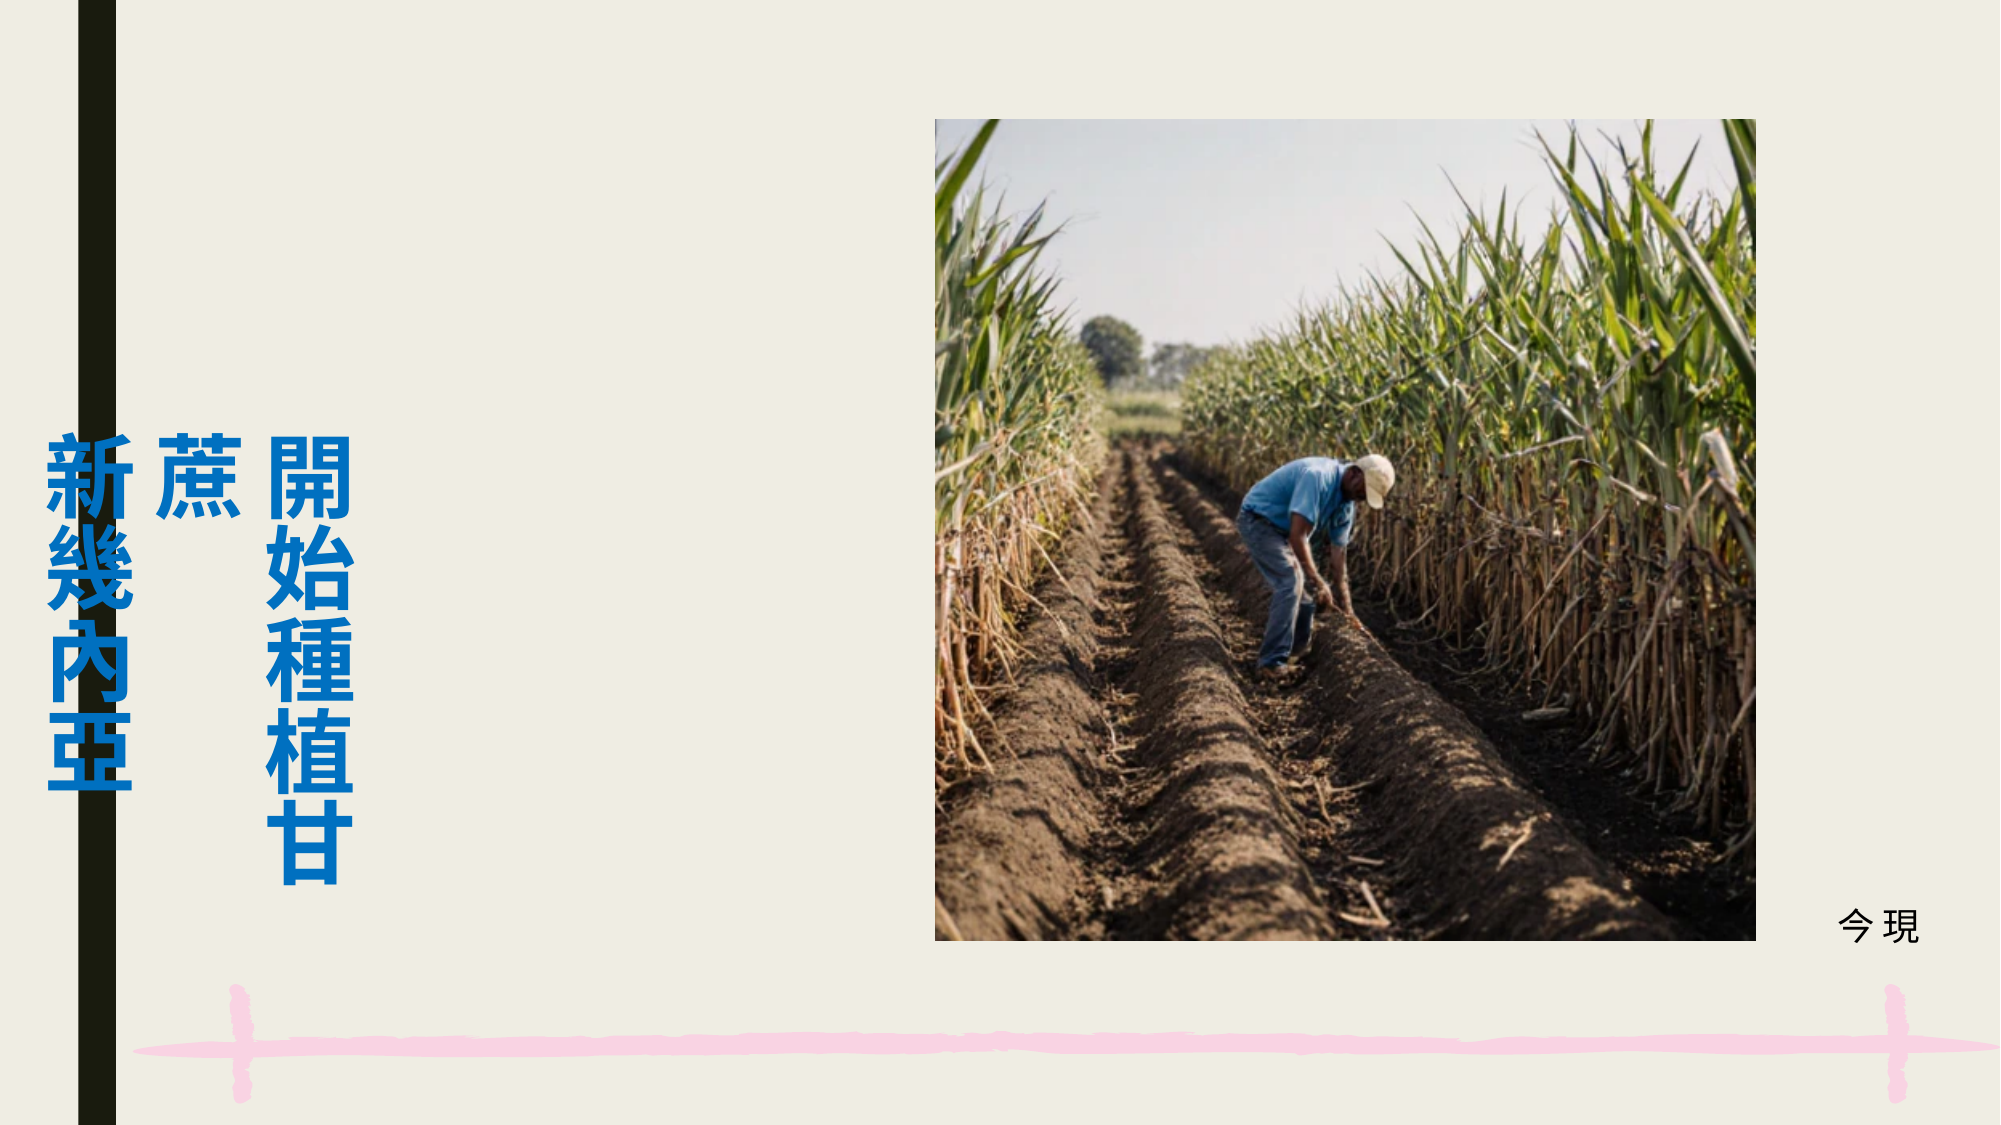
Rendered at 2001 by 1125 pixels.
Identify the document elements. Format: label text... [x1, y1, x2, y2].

text_box 開始種植甘蔗 新幾內亞 [117, 415, 370, 986]
text_box 現今 [1854, 892, 1930, 984]
picture [132, 983, 2000, 1104]
picture [935, 120, 1756, 941]
